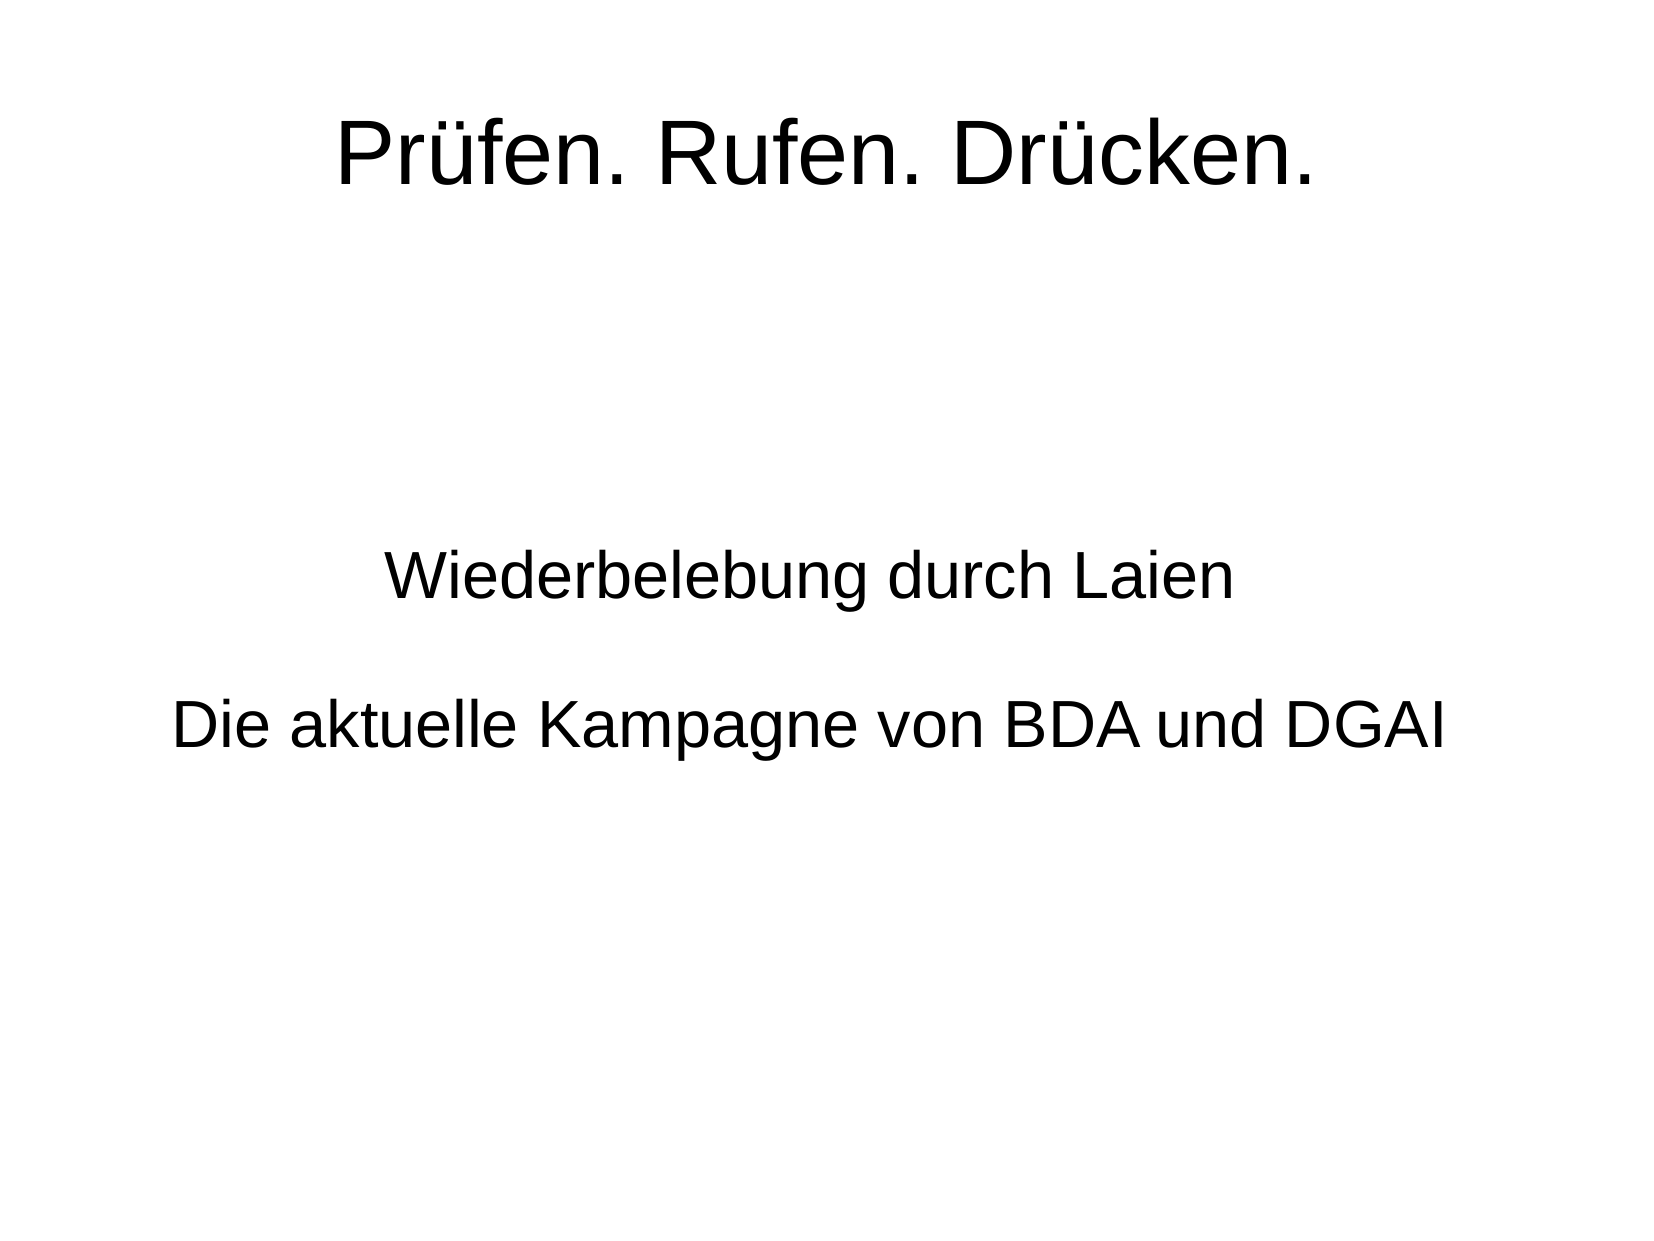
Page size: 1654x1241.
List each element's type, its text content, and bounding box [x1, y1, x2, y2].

title Prüfen. Rufen. Drücken. [82, 49, 1571, 257]
subtitle Wiederbelebung durch Laien Die aktuelle Kampagne von BDA und DGAI [82, 290, 1538, 1010]
